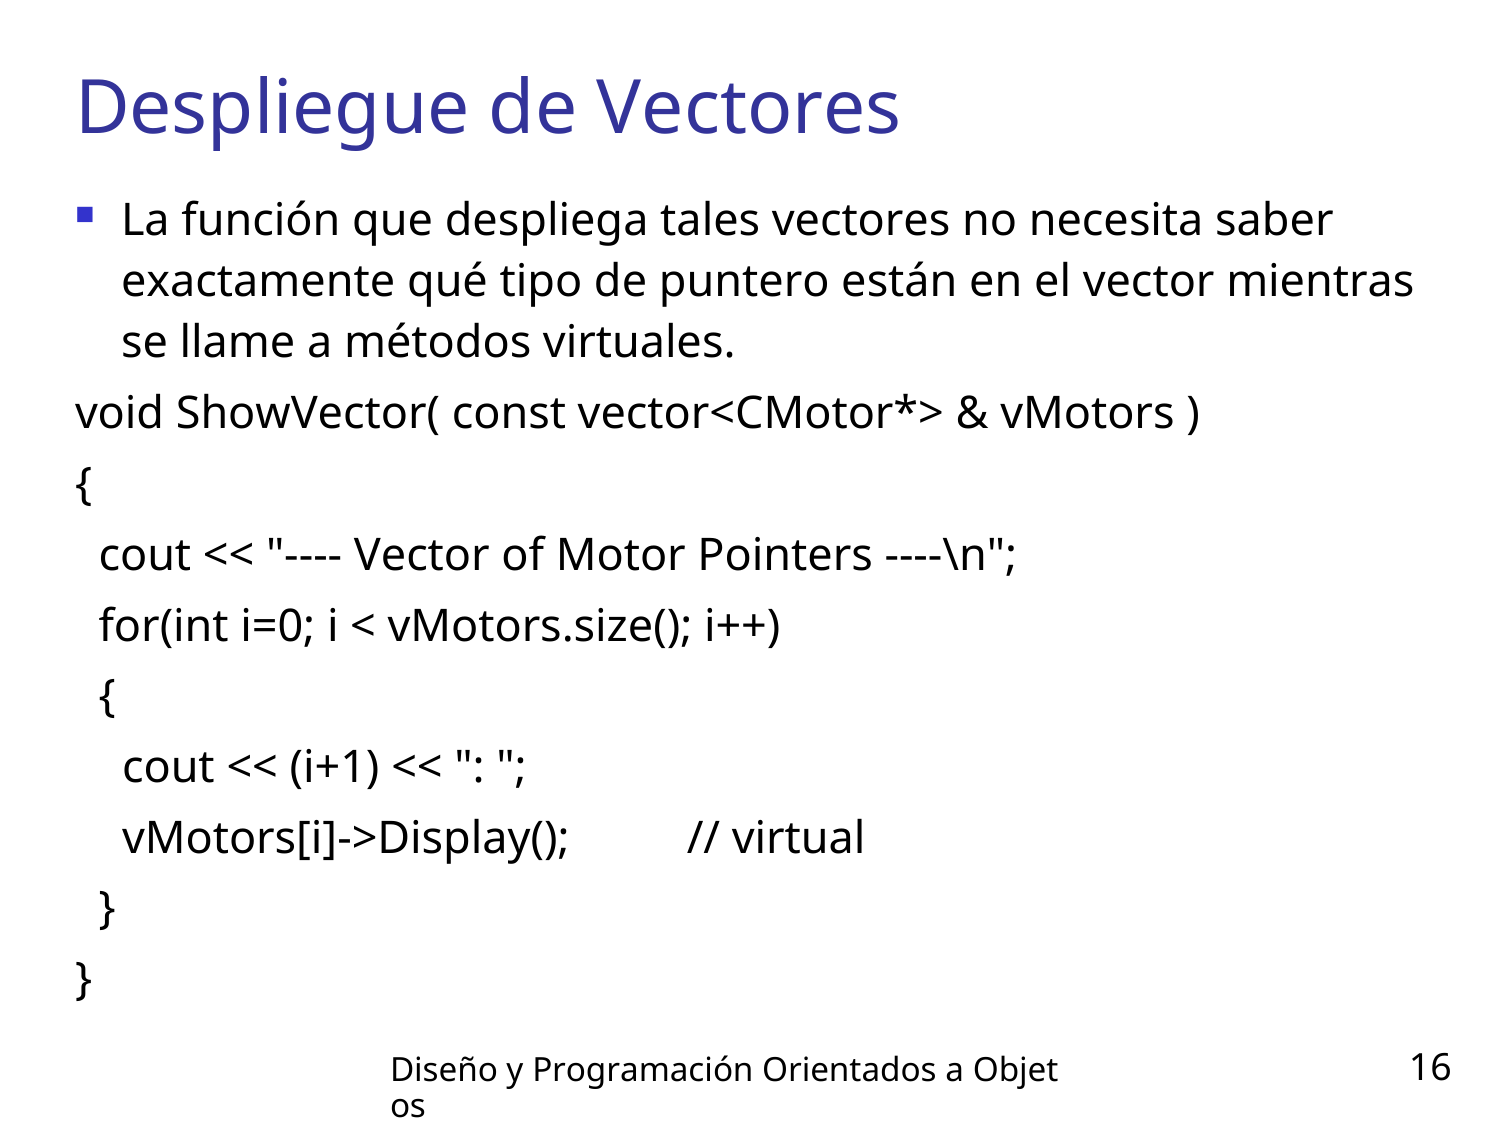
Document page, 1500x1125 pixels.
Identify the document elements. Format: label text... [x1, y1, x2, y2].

title Despliegue de Vectores [75, 18, 1466, 181]
list La función que despliega tales vectores no necesita saber exactamente qué tipo de puntero están en el vector mientras se llame a métodos virtuales. void ShowVector( const vector<CMotor*> & vMotors )‏ { cout << "---- Vector of Motor Pointers ----\n"; for(int i=0; i < vMotors.size(); i++)‏ { cout << (i+1) << ": "; vMotors[i]->Display(); // virtual } } [75, 187, 1462, 1013]
